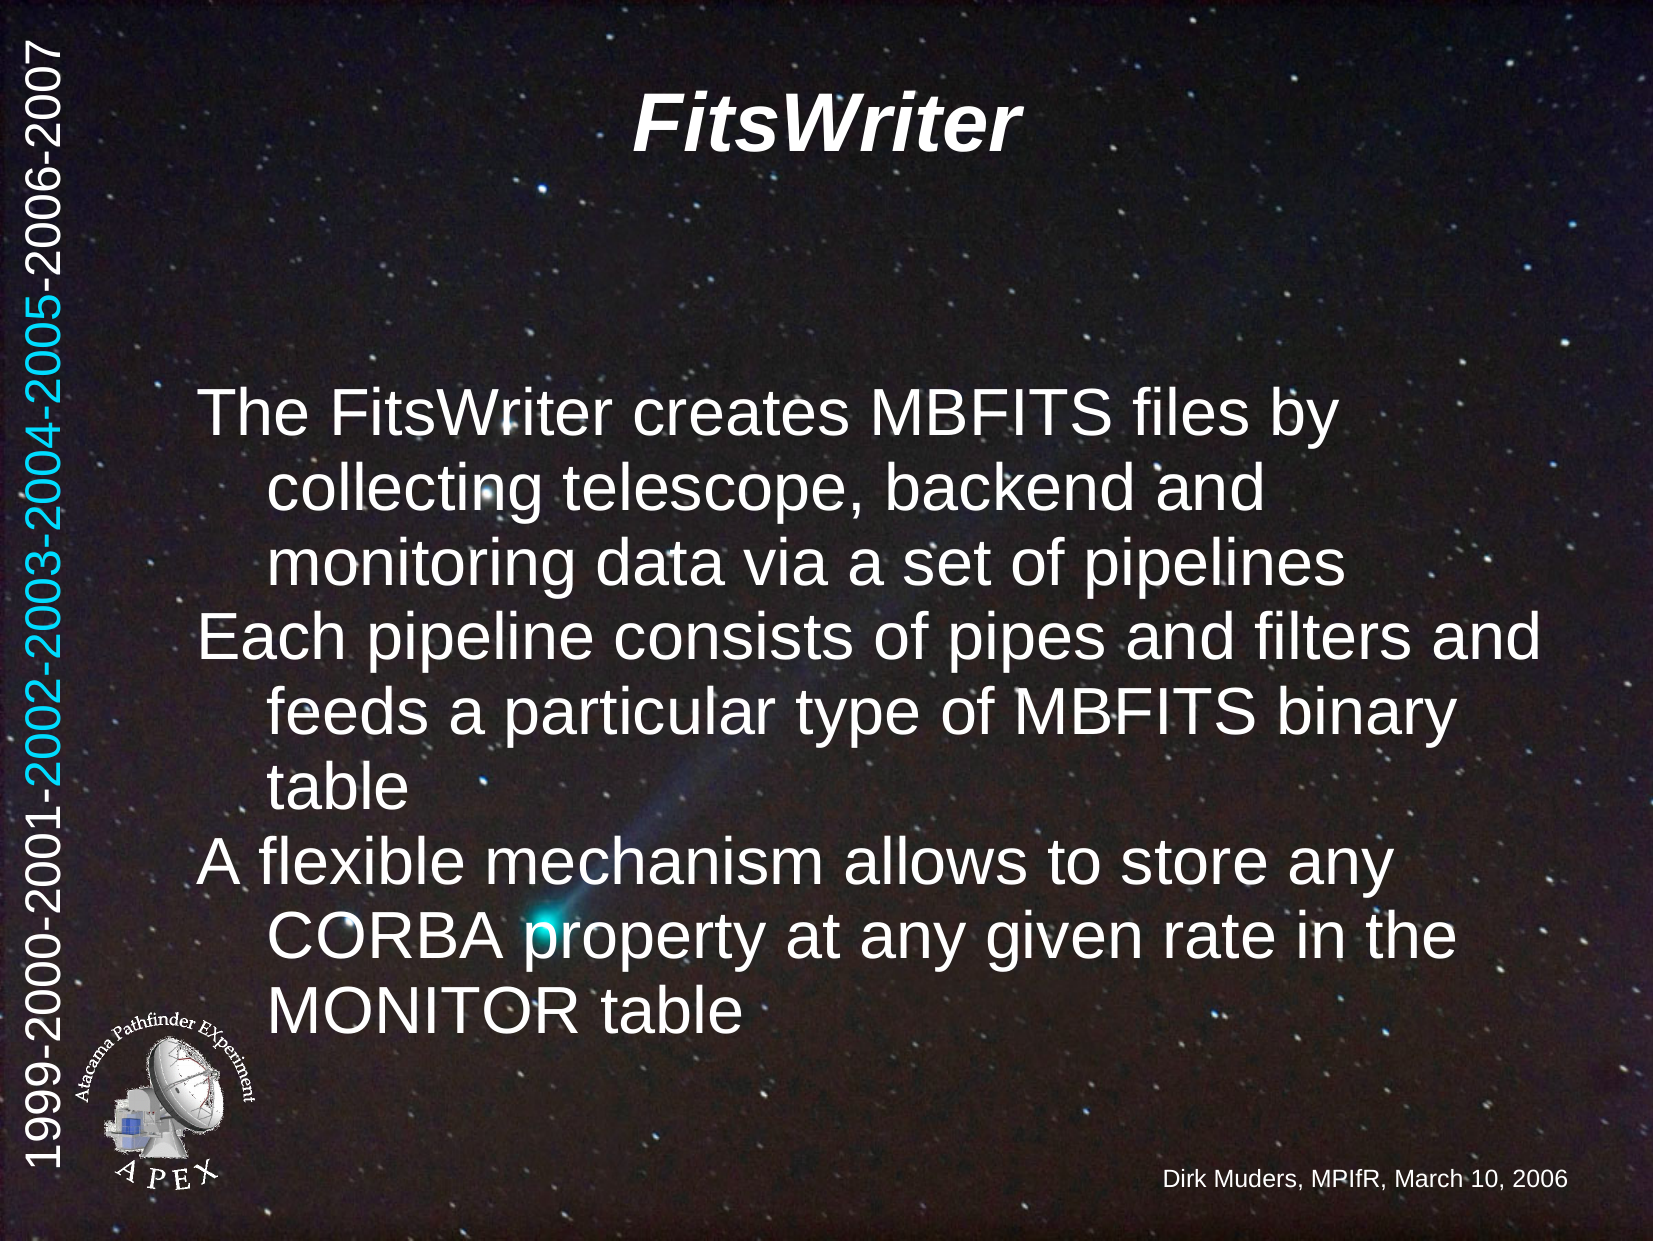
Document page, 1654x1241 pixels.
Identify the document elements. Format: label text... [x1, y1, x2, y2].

title FitsWriter [121, 19, 1534, 227]
text_box 1999-2000-2001-2002-2003-2004-2005-2006-2007 [14, 38, 76, 1172]
list The FitsWriter creates MBFITS files by collecting telescope, backend and monitoring data via a set of pipelines Each pipeline consists of pipes and filters and feeds a particular type of MBFITS binary table A flexible mechanism allows to store any CORBA property at any given rate in the MONITOR table [184, 375, 1575, 1157]
picture [0, 0, 1653, 1241]
